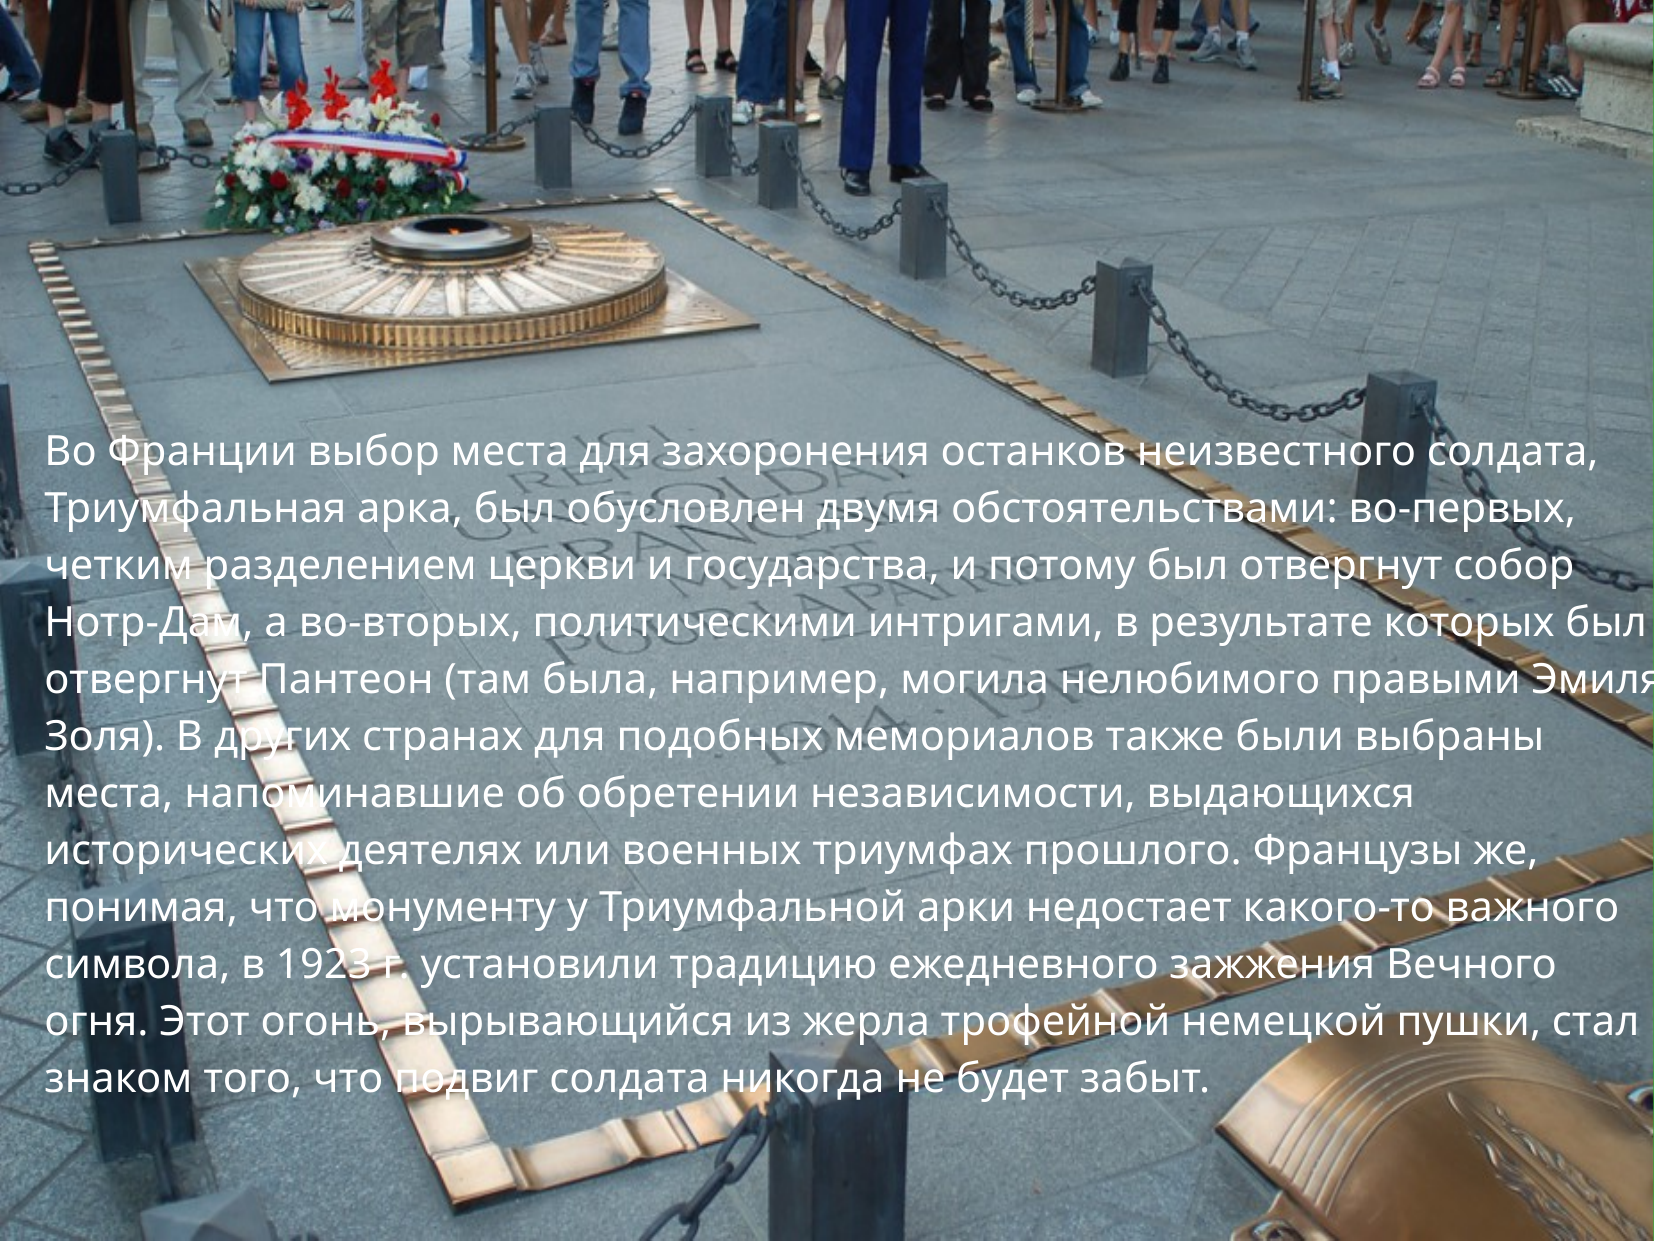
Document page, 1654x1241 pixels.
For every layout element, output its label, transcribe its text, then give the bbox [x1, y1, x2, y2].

text_box Во Франции выбор места для захоронения останков неизвестного солдата, Триумфальная арка, был обусловлен двумя обстоятельствами: во-первых, четким разделением церкви и государства, и потому был отвергнут собор Нотр-Дам, а во-вторых, политическими интригами, в результате которых был отвергнут Пантеон (там была, например, могила нелюбимого правыми Эмиля Золя). В других странах для подобных мемориалов также были выбраны места, напоминавшие об обретении независимости, выдающихся исторических деятелях или военных триумфах прошлого. Французы же, понимая, что монументу у Триумфальной арки недостает какого-то важного символа, в 1923 г. установили традицию ежедневного зажжения Вечного огня. Этот огонь, вырывающийся из жерла трофейной немецкой пушки, стал знаком того, что подвиг солдата никогда не будет забыт. [29, 413, 1654, 1241]
picture [0, 0, 1654, 1241]
